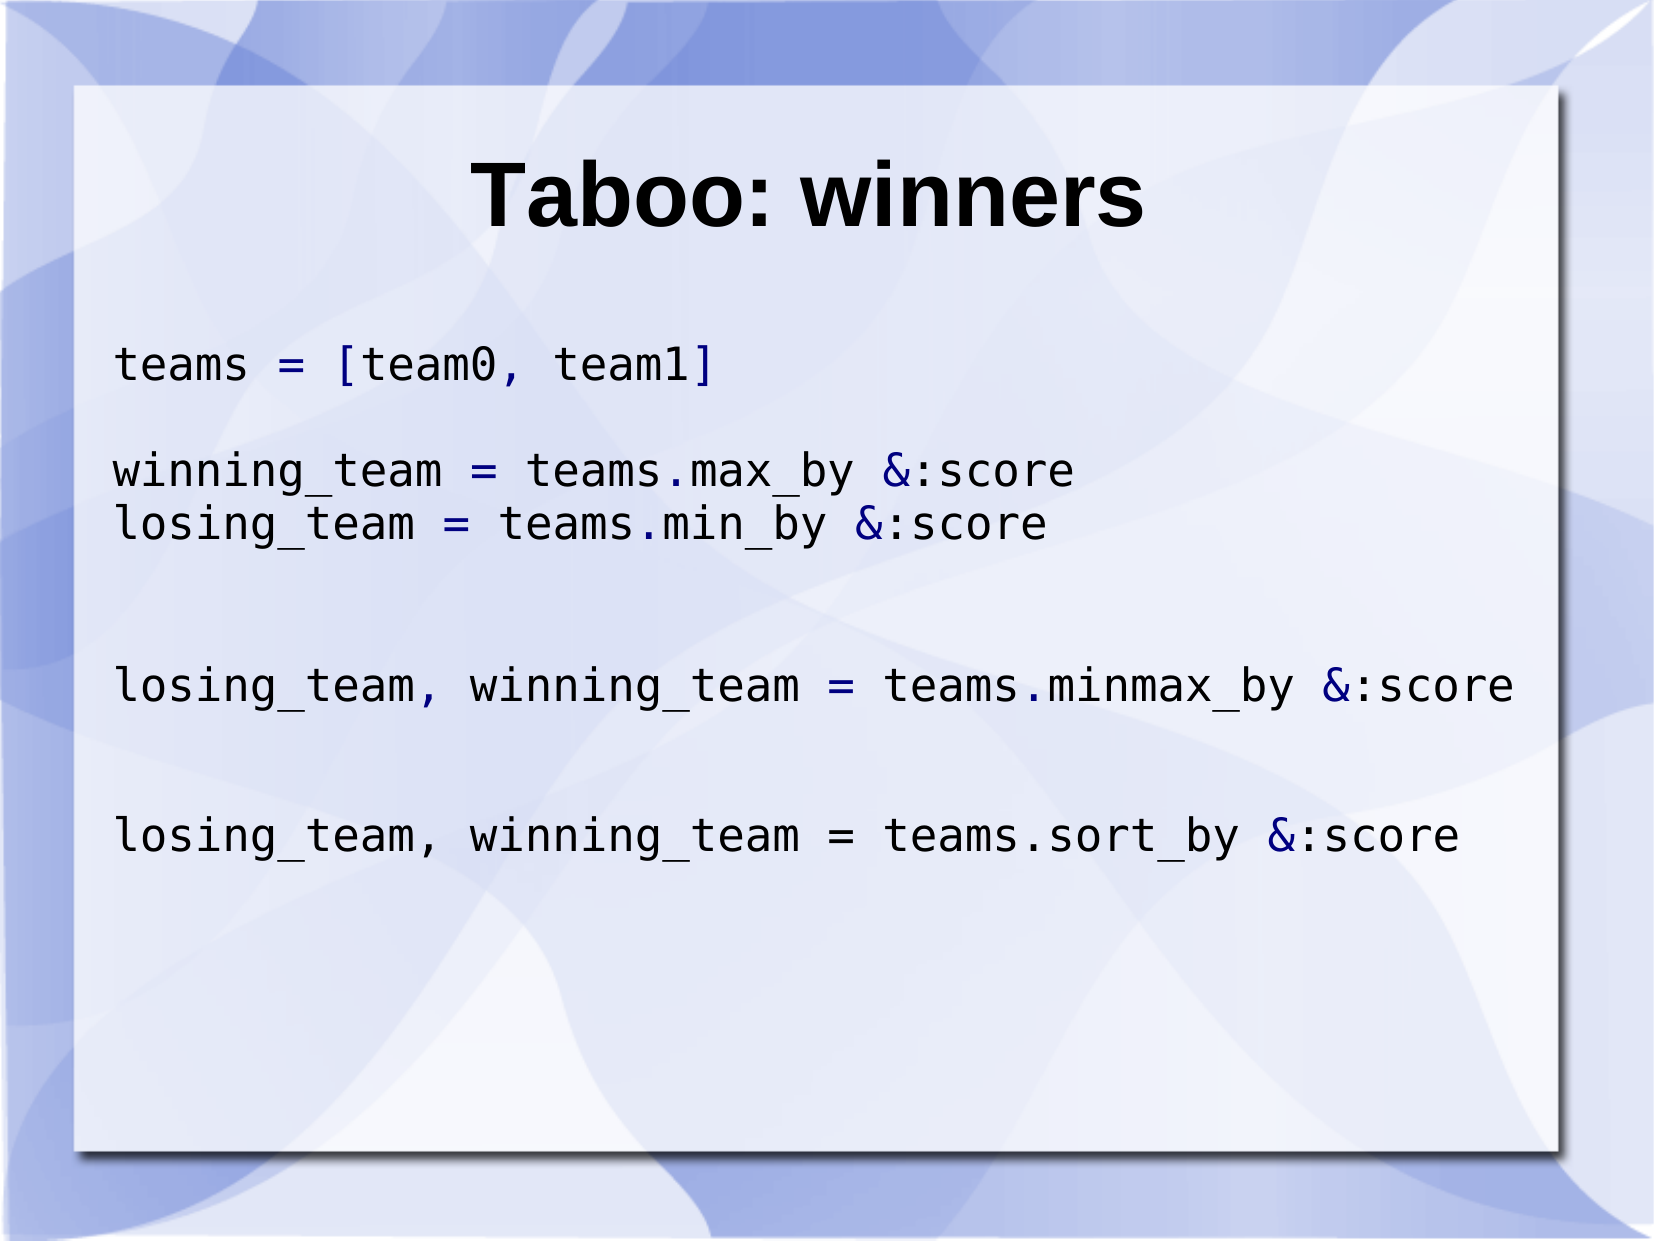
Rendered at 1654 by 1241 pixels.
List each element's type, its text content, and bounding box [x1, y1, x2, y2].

text_box losing_team, winning_team = teams.sort_by &:score [112, 809, 1461, 863]
picture [0, 0, 1654, 1241]
text_box losing_team, winning_team = teams.minmax_by &:score [112, 605, 1516, 713]
title Taboo: winners [82, 90, 1536, 298]
text_box teams = [team0, team1] winning_team = teams.max_by &:score losing_team = teams.min_by &:score [112, 337, 1538, 620]
